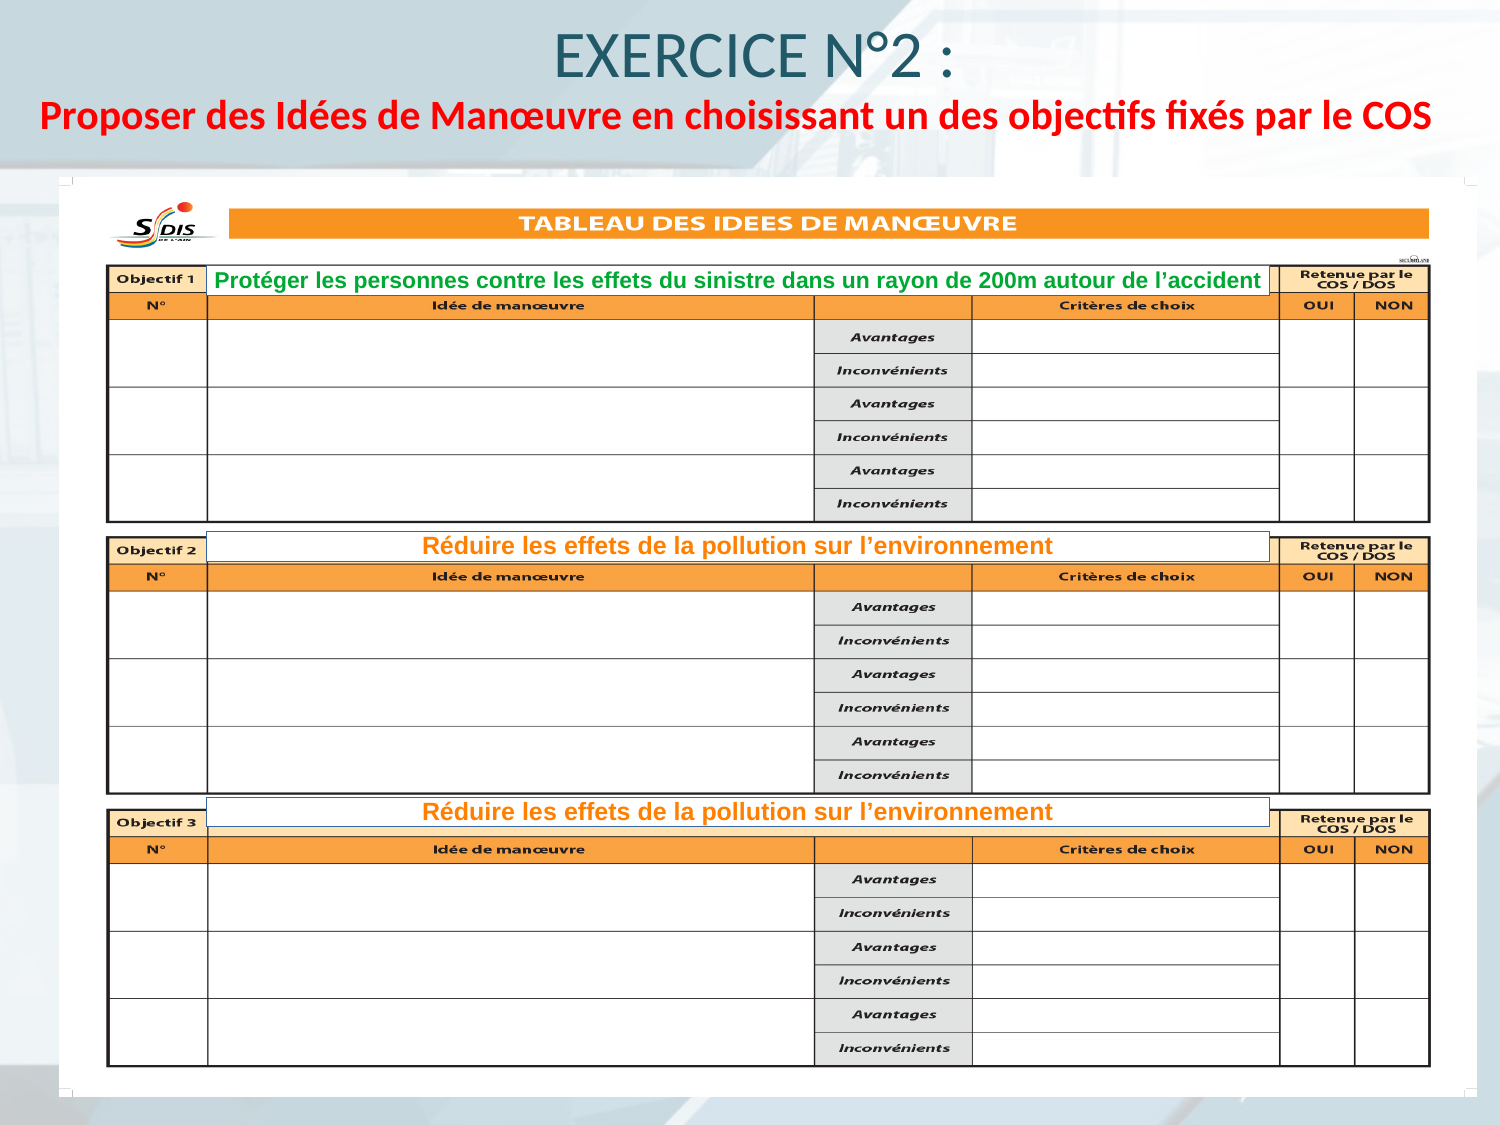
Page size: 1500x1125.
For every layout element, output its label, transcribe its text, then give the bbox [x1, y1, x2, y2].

slide_number <numéro> [1074, 1097, 1425, 1103]
picture [59, 177, 1477, 1097]
title EXERCICE N°2 : [59, 12, 1452, 89]
text_box Protéger les personnes contre les effets du sinistre dans un rayon de 200m autour de l’accident [206, 265, 1270, 296]
text_box Réduire les effets de la pollution sur l’environnement [206, 797, 1270, 827]
text_box Réduire les effets de la pollution sur l’environnement [206, 531, 1270, 562]
text_box Proposer des Idées de Manœuvre en choisissant un des objectifs fixés par le COS [24, 91, 1477, 148]
